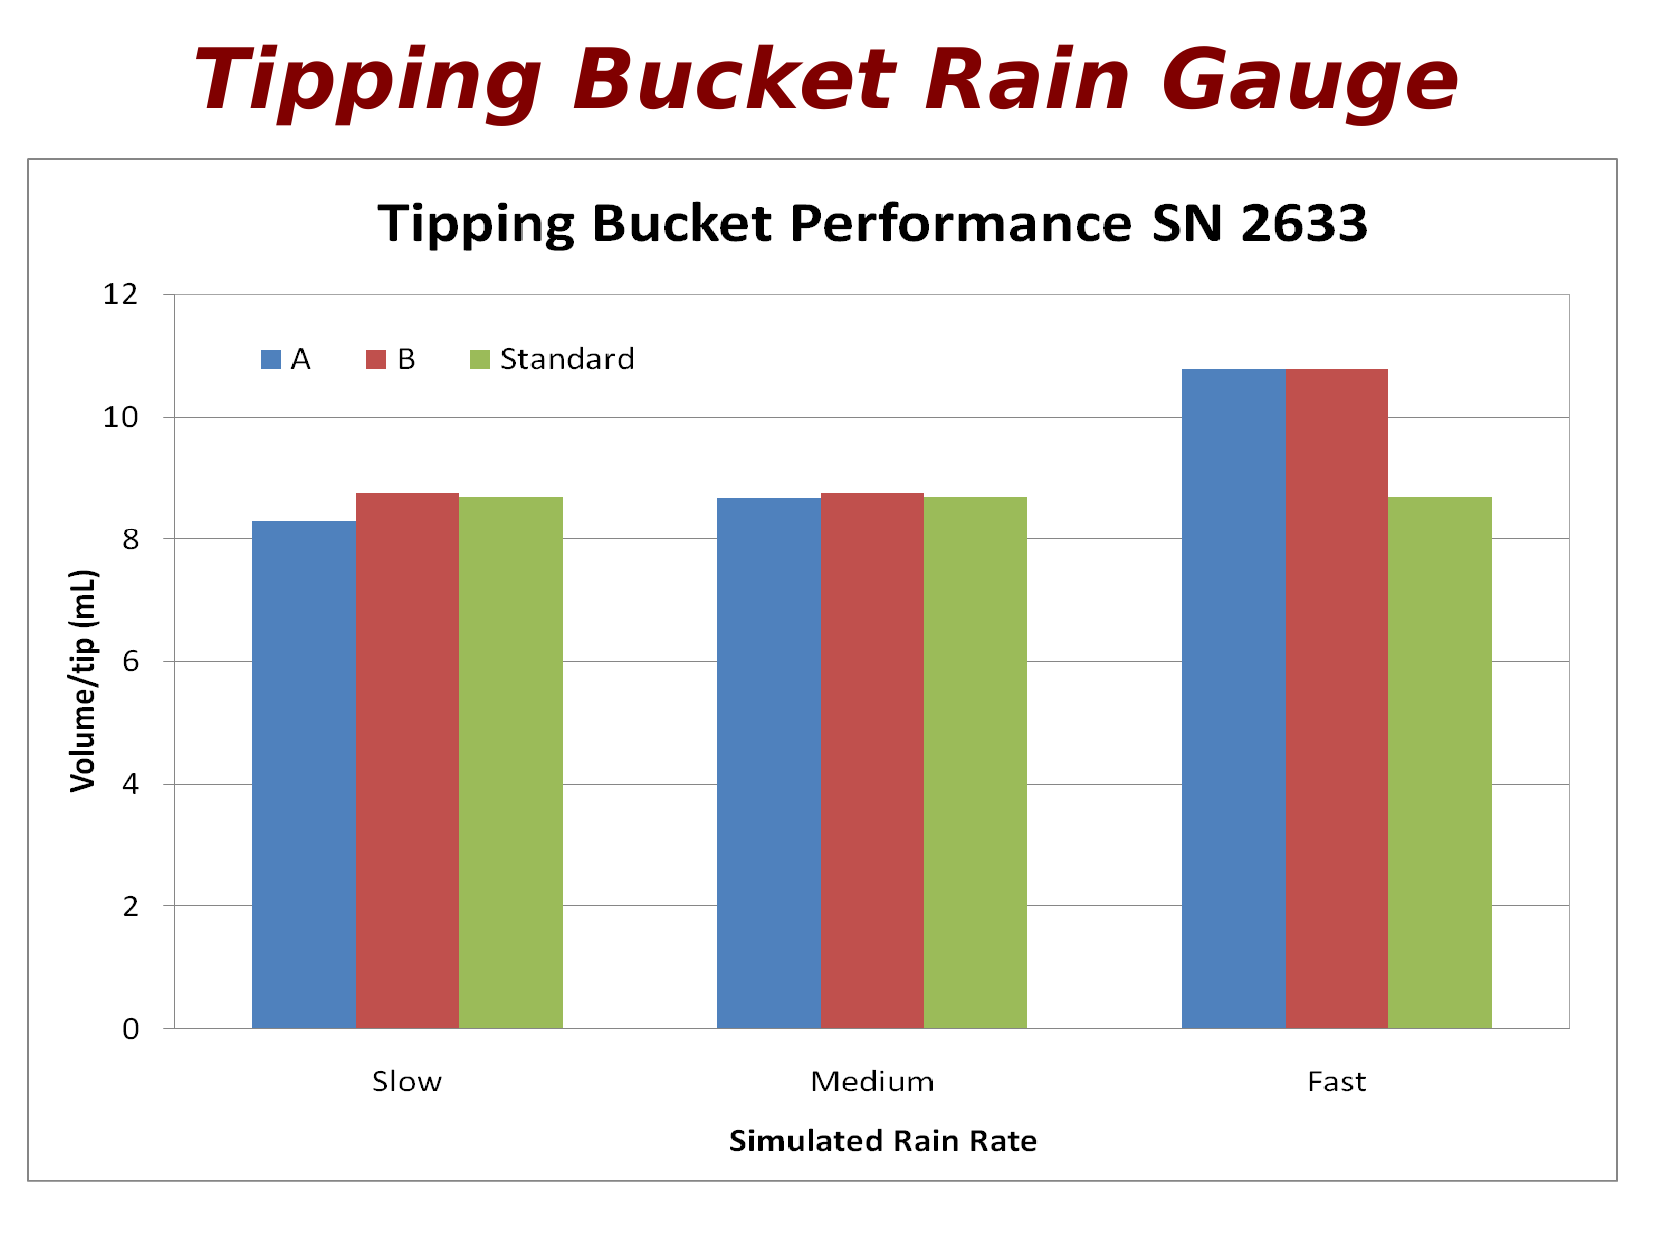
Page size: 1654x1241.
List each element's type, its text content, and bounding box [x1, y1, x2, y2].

text_box Tipping Bucket Rain Gauge [0, 20, 1654, 133]
picture [26, 157, 1620, 1182]
